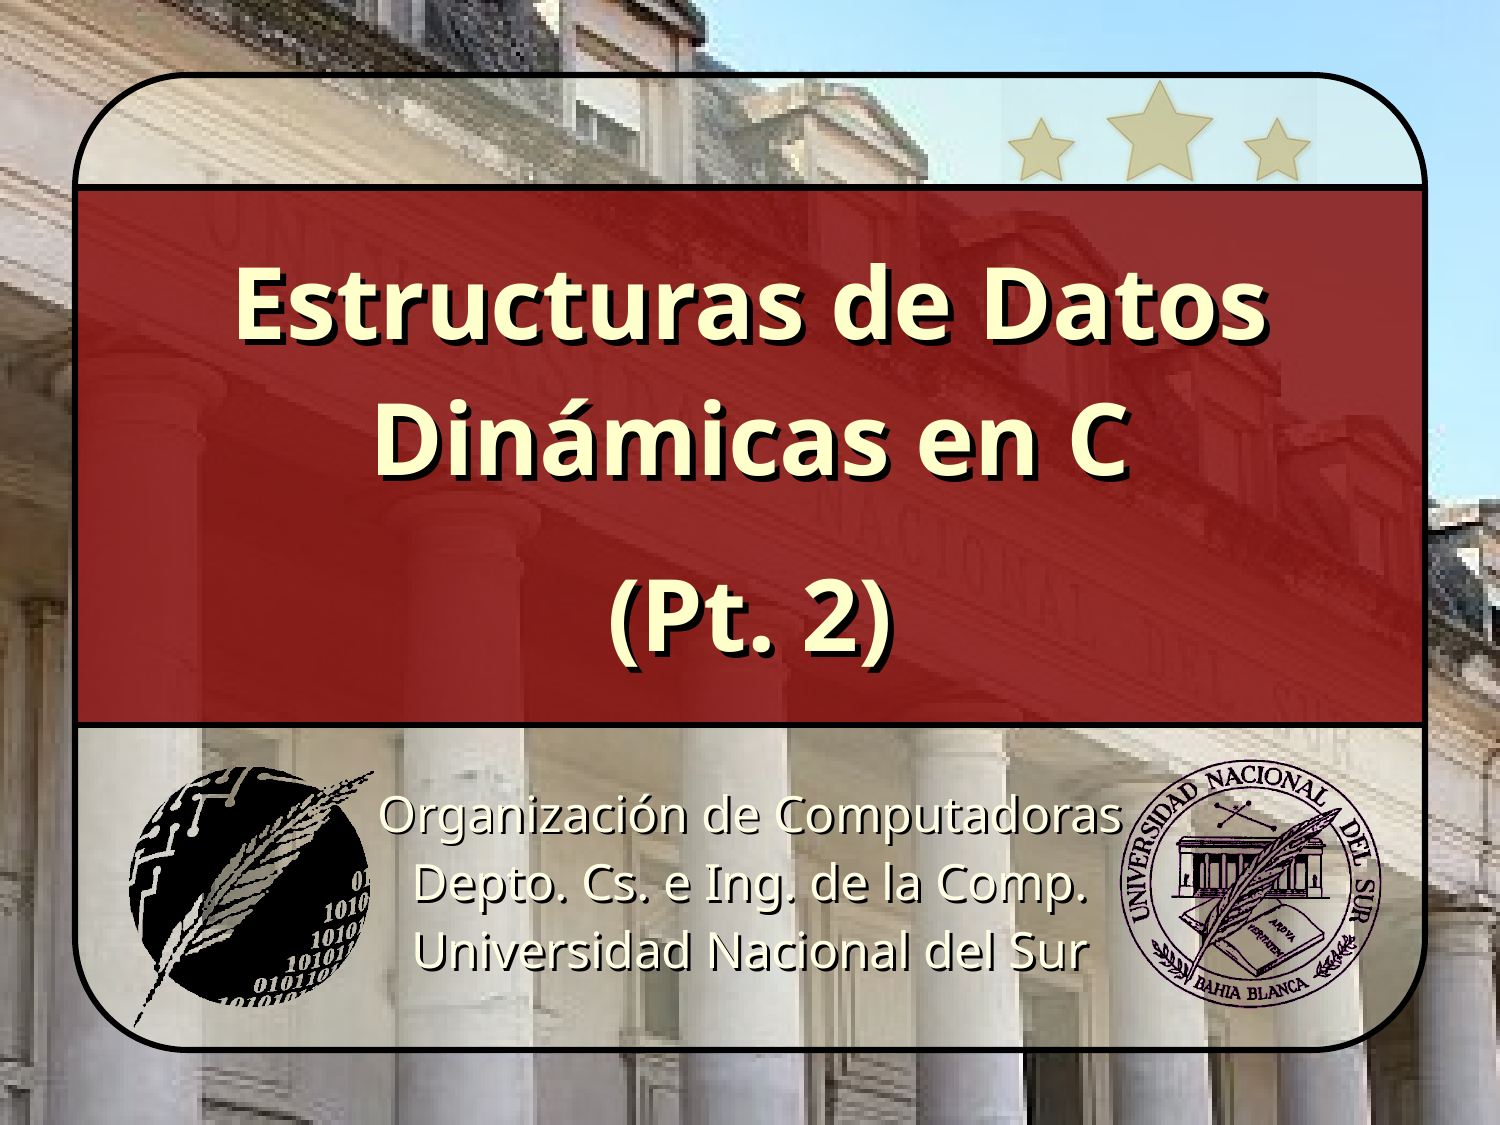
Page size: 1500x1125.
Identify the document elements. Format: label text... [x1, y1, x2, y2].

picture [0, 0, 1500, 1125]
title Estructuras de Datos Dinámicas en C (Pt. 2) [128, 187, 1372, 726]
